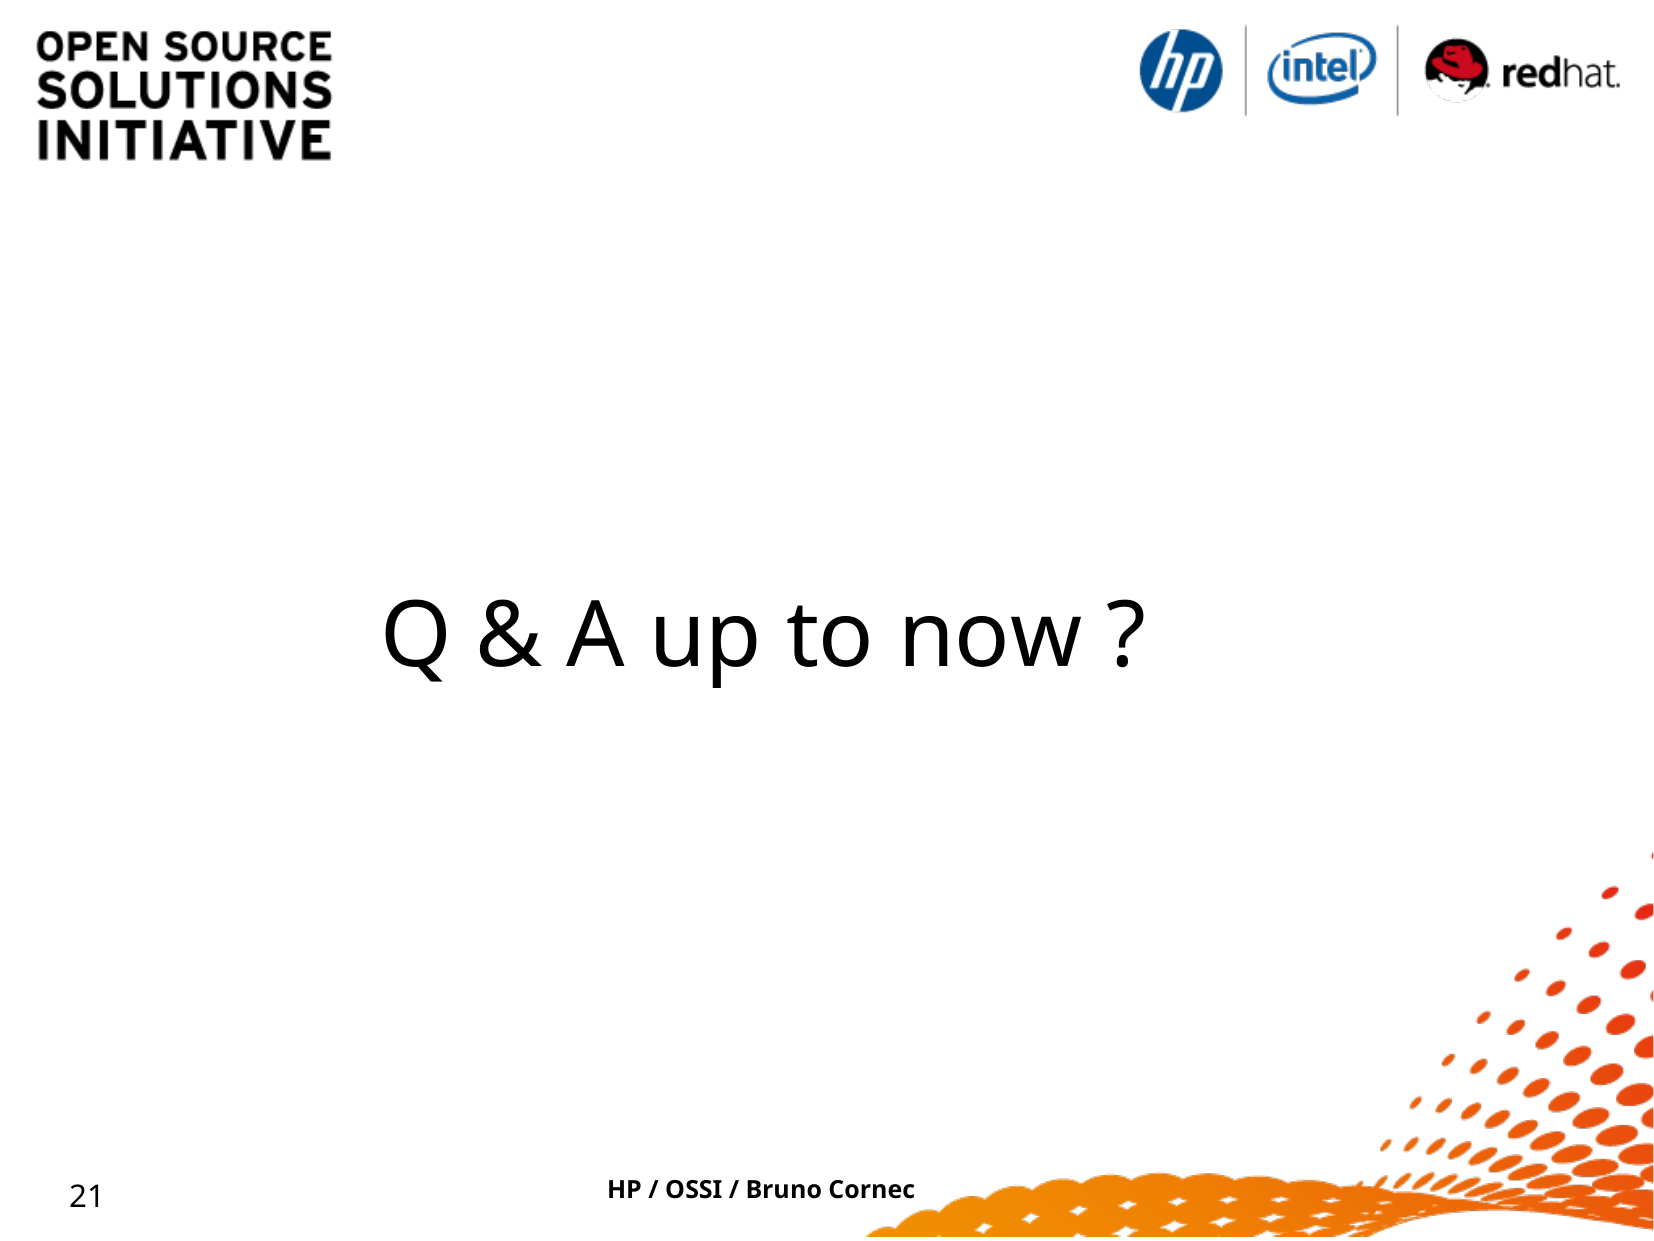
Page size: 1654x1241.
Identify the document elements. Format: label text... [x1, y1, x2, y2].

picture [0, 0, 1654, 1237]
text_box Q & A up to now ? [380, 568, 1034, 675]
